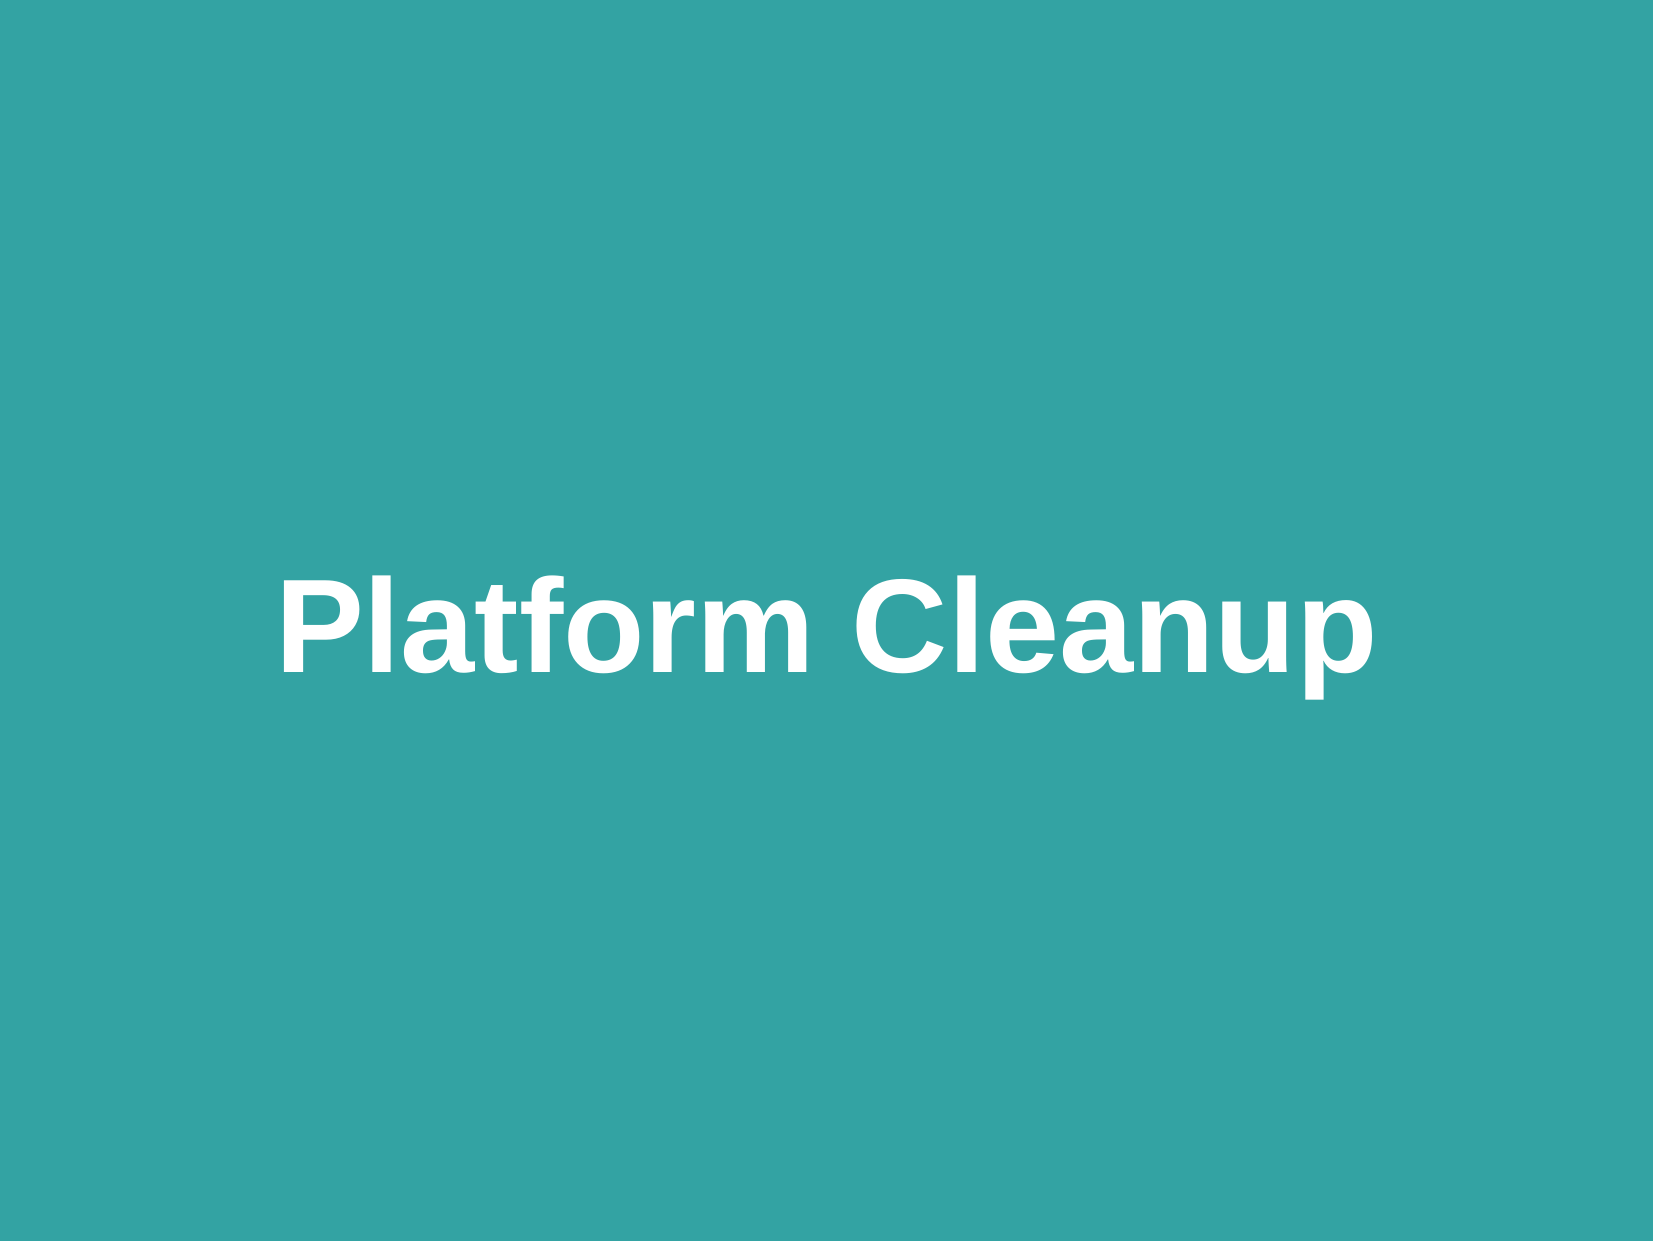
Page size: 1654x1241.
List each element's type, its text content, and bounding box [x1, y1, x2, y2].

subtitle Platform Cleanup [82, 150, 1571, 1102]
